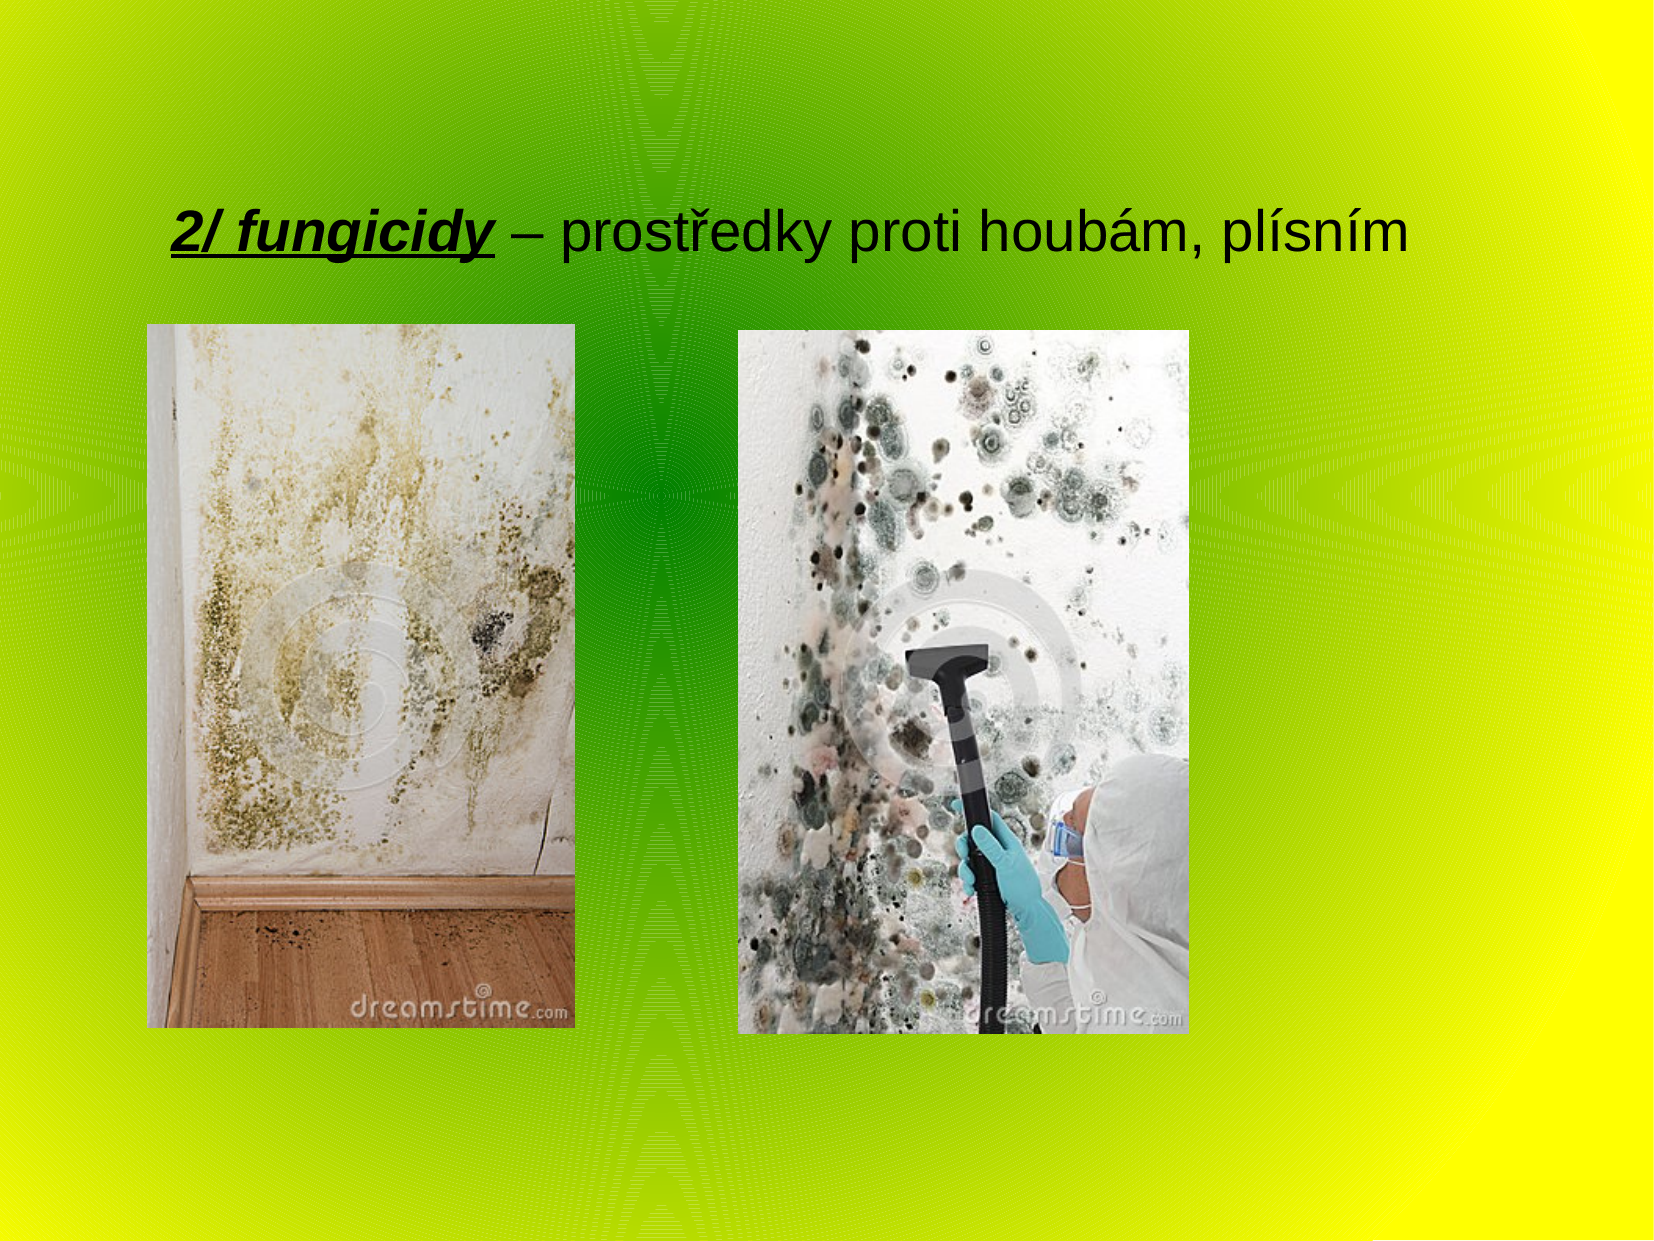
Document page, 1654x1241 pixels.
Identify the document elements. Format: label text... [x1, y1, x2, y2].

picture [147, 324, 575, 1028]
list 2/ fungicidy – prostředky proti houbám, plísním [82, 192, 1571, 448]
picture [738, 330, 1189, 1034]
